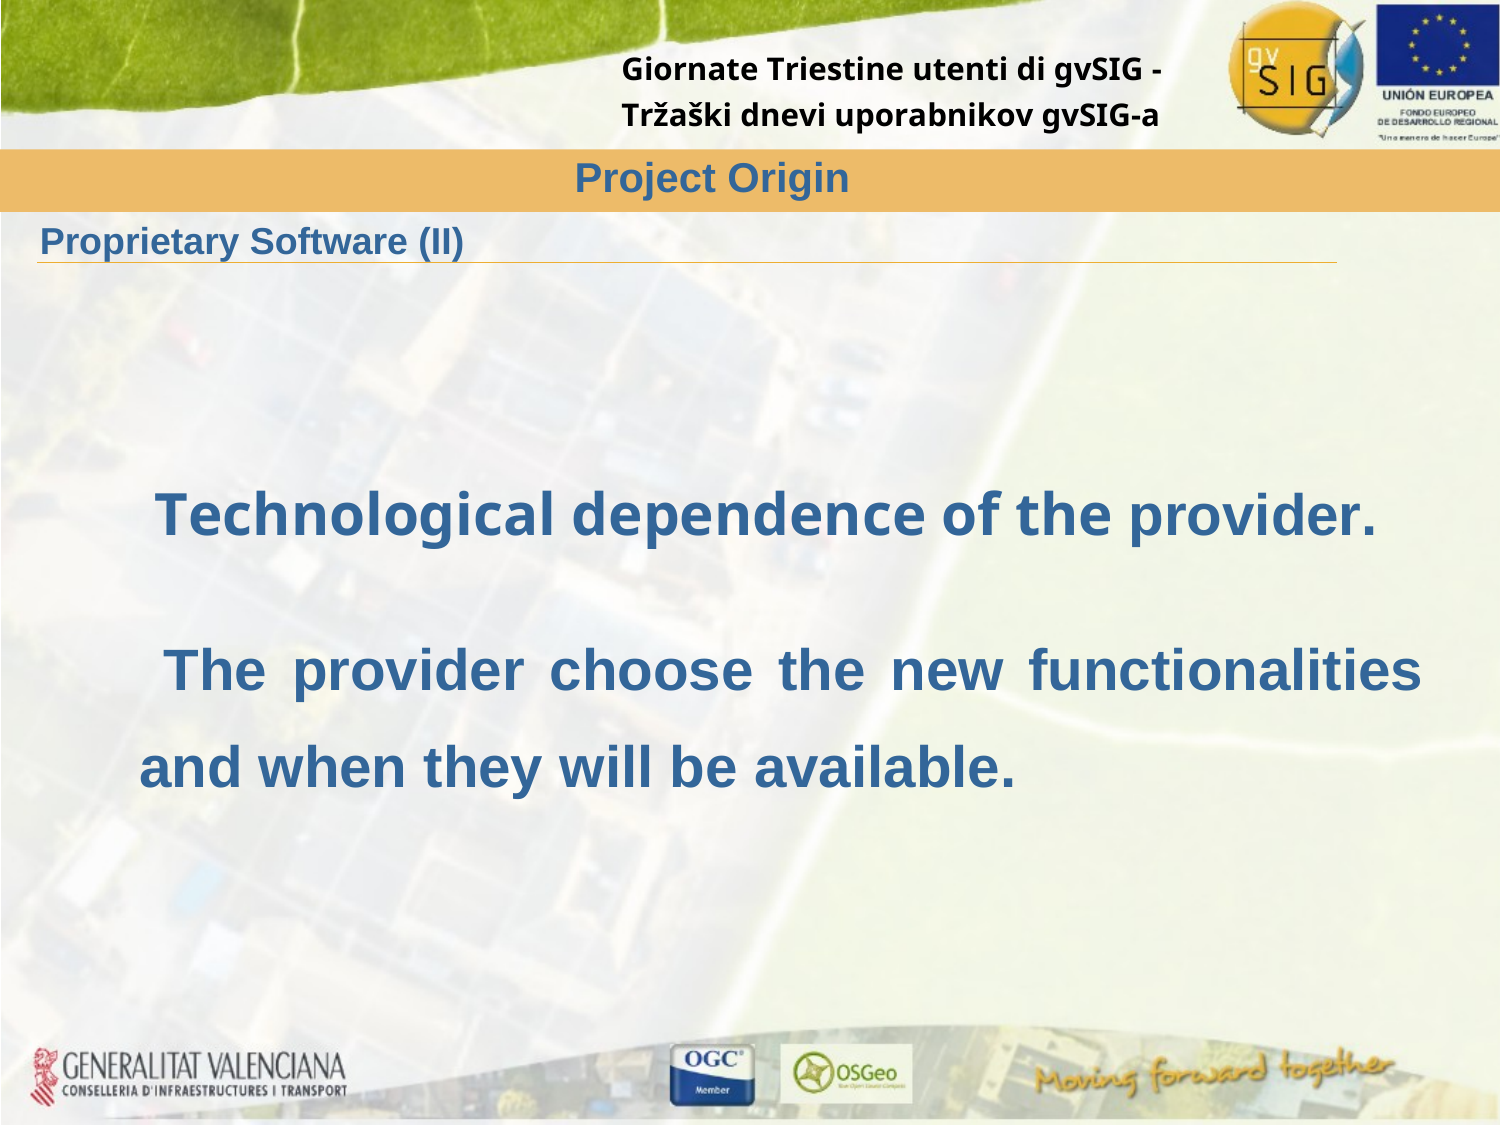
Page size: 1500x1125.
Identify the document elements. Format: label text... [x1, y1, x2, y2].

text_box Proprietary Software (II) [25, 219, 946, 274]
picture [1, 212, 1500, 1125]
picture [1, 0, 1500, 149]
text_box Project Origin [0, 149, 1426, 219]
text_box Technological dependence of the provider. The provider choose the new functionalities and when they will be available. [139, 433, 1425, 902]
